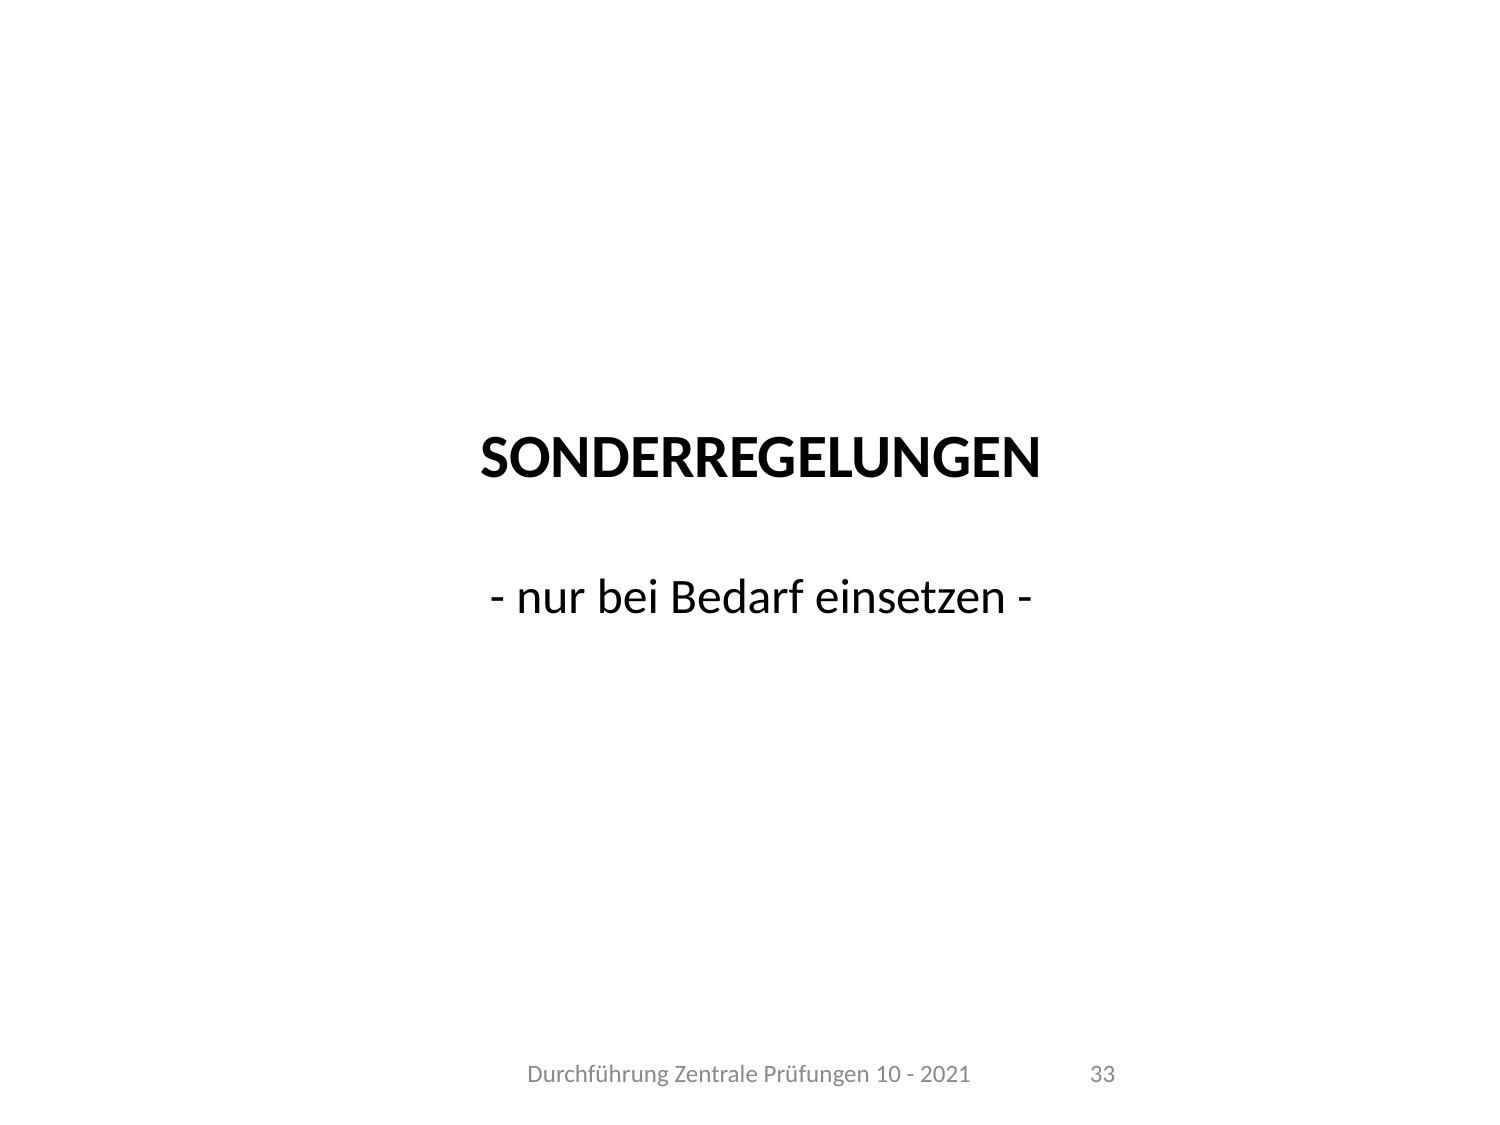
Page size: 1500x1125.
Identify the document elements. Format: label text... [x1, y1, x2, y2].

title Sonderregelungen - nur bei Bedarf einsetzen - [123, 408, 1399, 633]
text_box 33 [1074, 1042, 1426, 1103]
text_box Durchführung Zentrale Prüfungen 10 - 2021 [512, 1042, 988, 1103]
